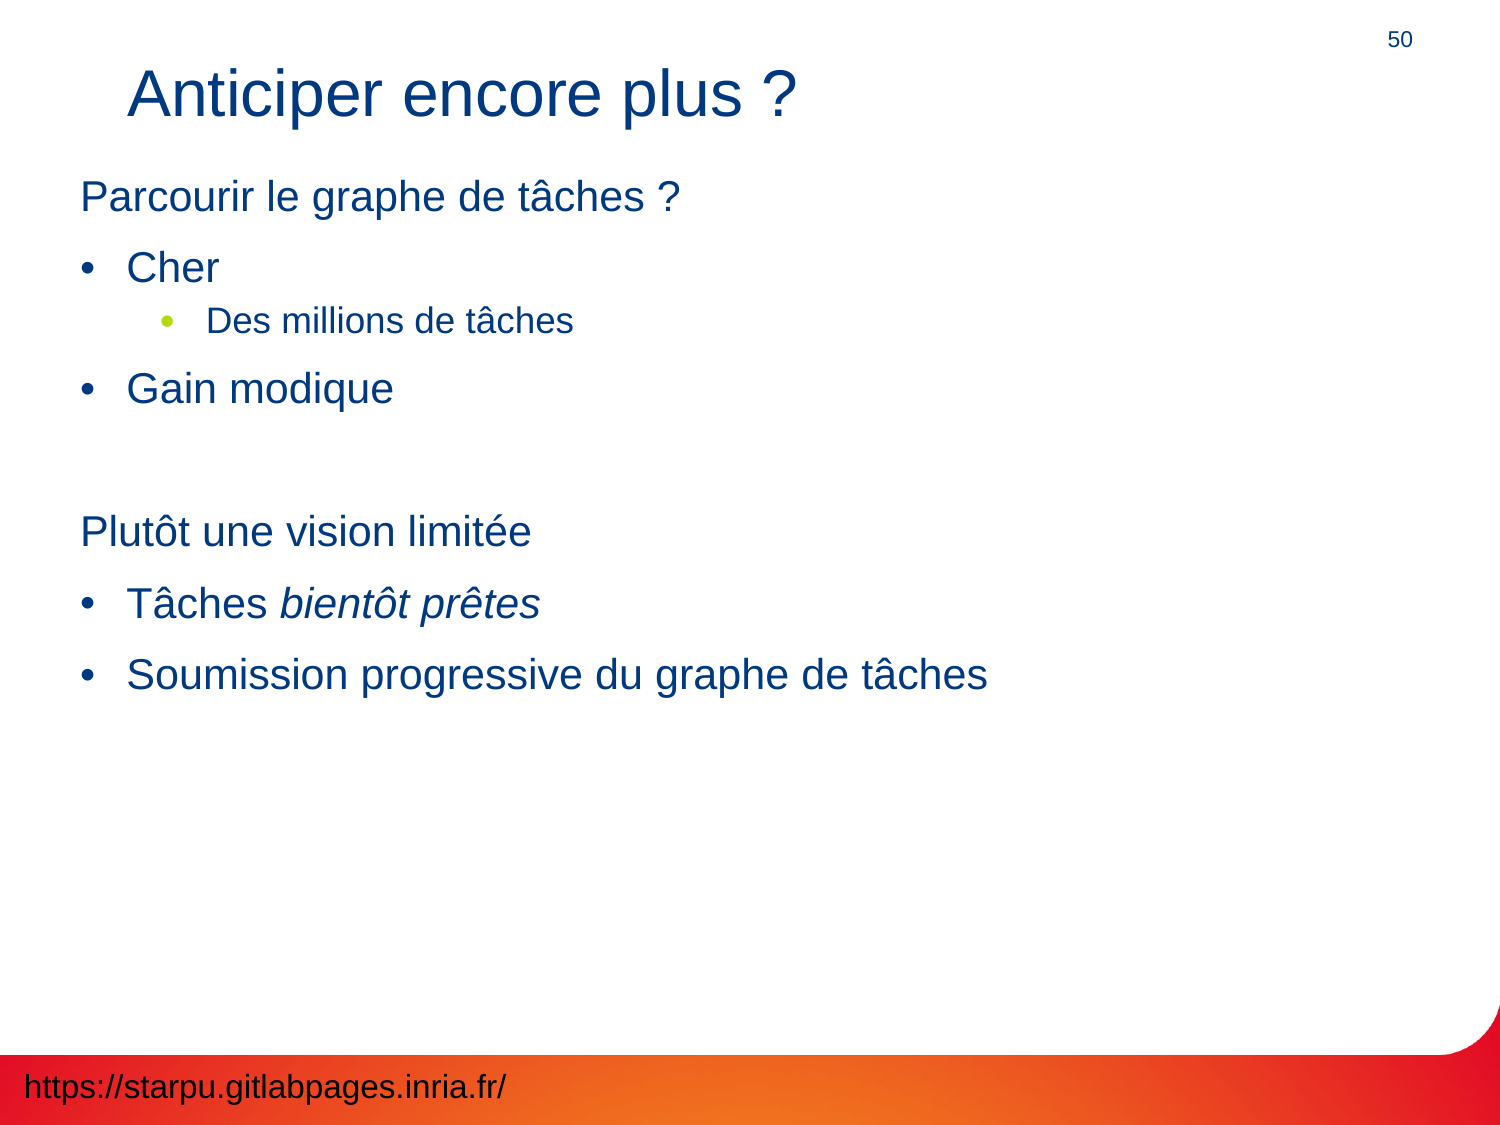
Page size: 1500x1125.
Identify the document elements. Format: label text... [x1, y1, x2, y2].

title Anticiper encore plus ? [112, 0, 1474, 188]
picture [0, 947, 1500, 1125]
list Parcourir le graphe de tâches ? Cher Des millions de tâches Gain modique Plutôt une vision limitée Tâches bientôt prêtes Soumission progressive du graphe de tâches [65, 164, 1428, 946]
